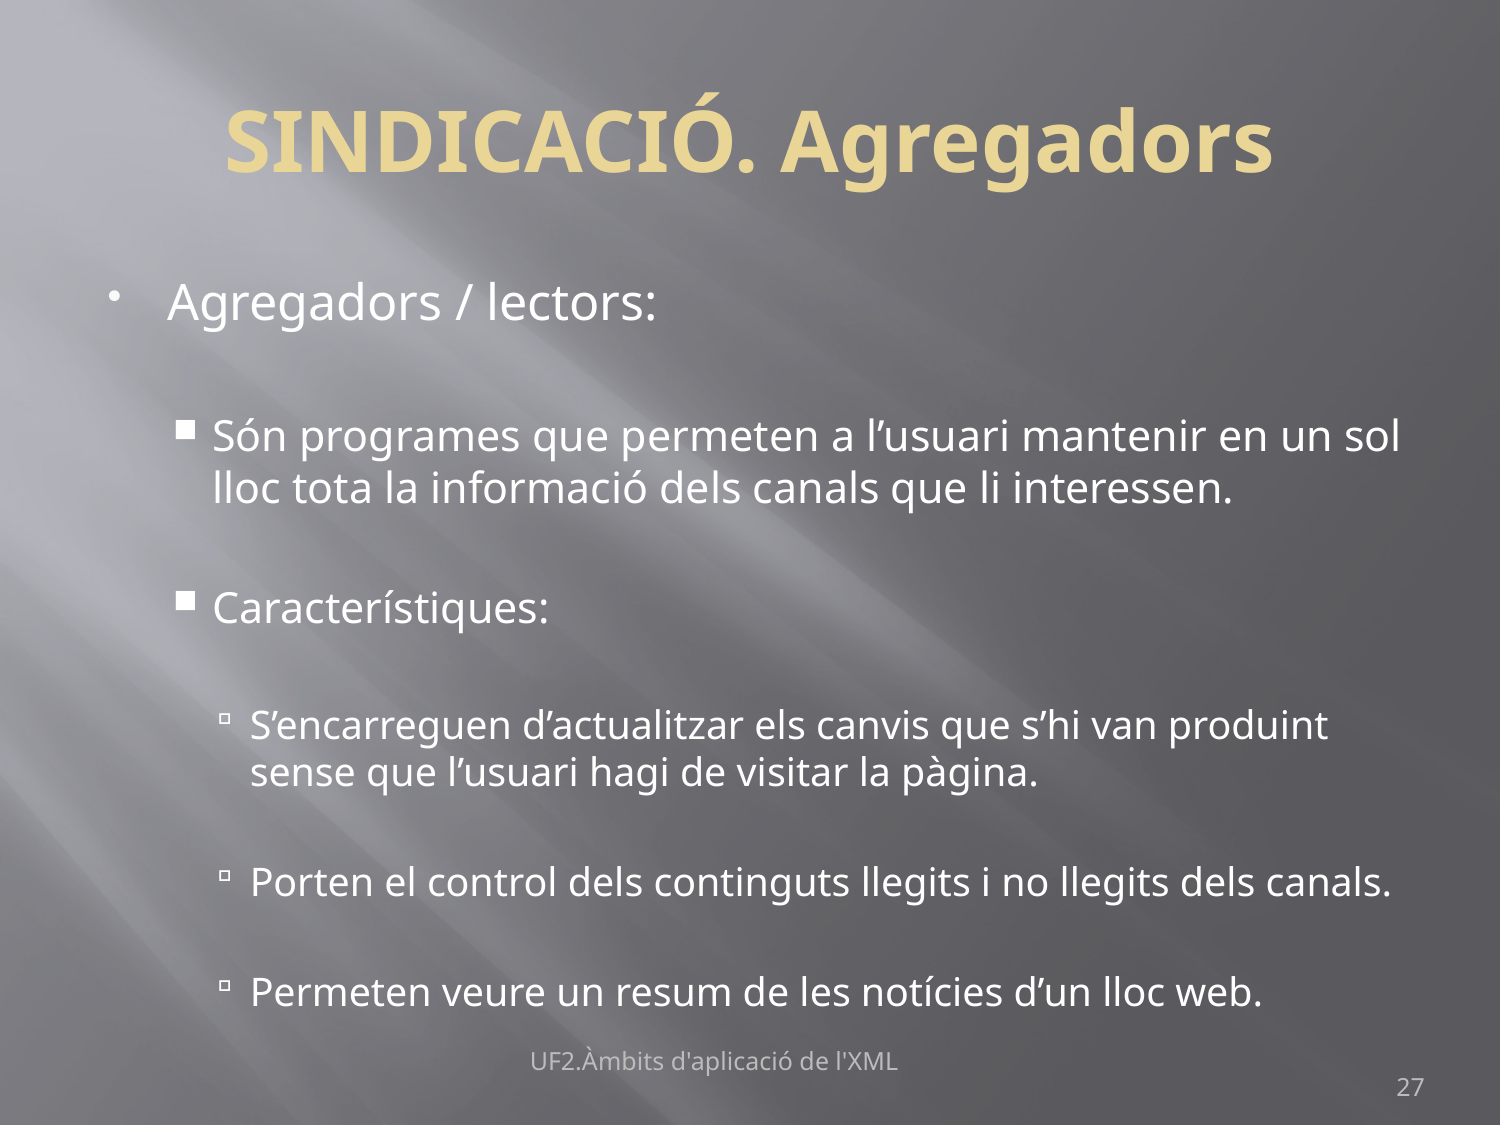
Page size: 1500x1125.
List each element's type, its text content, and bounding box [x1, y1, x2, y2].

footer UF2.Àmbits d'aplicació de l'XML [512, 1052, 988, 1113]
title SINDICACIÓ. Agregadors [75, 45, 1425, 233]
slide_number <número> [1299, 1052, 1425, 1113]
list Agregadors / lectors: Són programes que permeten a l’usuari mantenir en un sol lloc tota la informació dels canals que li interessen. Característiques: S’encarreguen d’actualitzar els canvis que s’hi van produint sense que l’usuari hagi de visitar la pàgina. Porten el control dels continguts llegits i no llegits dels canals. Permeten veure un resum de les notícies d’un lloc web. [75, 262, 1425, 1035]
picture [0, 0, 1500, 1125]
